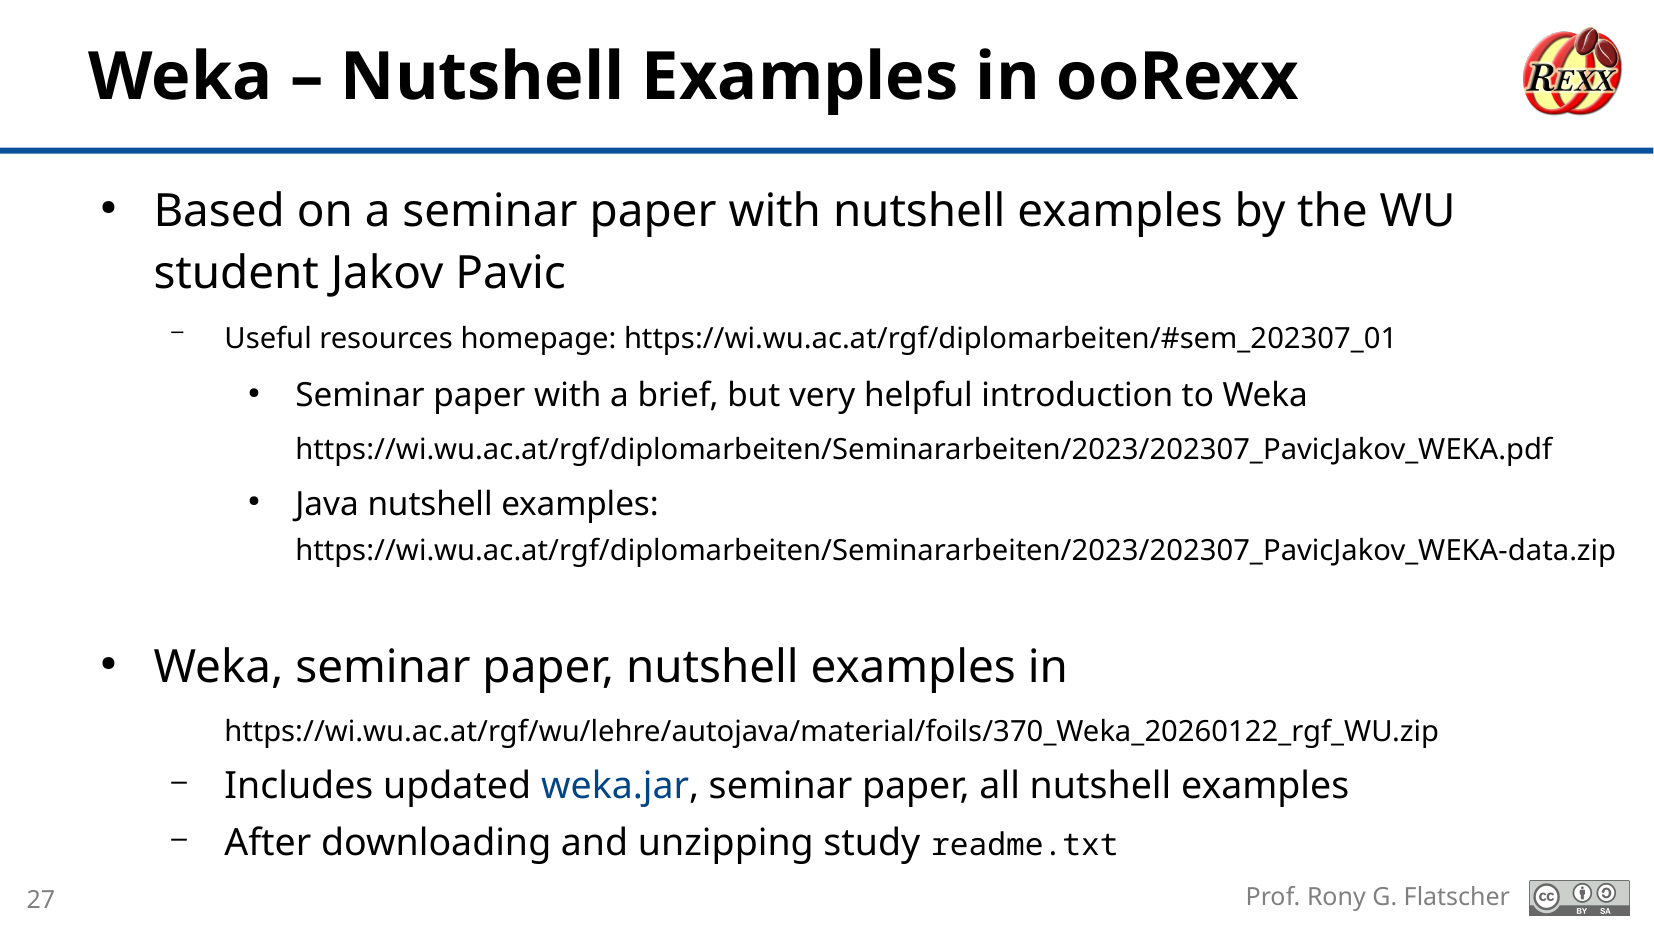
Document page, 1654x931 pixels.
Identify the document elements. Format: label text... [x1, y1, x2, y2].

title Weka – Nutshell Examples in ooRexx [29, 0, 1654, 148]
list Based on a seminar paper with nutshell examples by the WU student Jakov Pavic Useful resources homepage: https://wi.wu.ac.at/rgf/diplomarbeiten/#sem_202307_01 Seminar paper with a brief, but very helpful introduction to Weka https://wi.wu.ac.at/rgf/diplomarbeiten/Seminararbeiten/2023/202307_PavicJakov_WEKA.pdf Java nutshell examples: https://wi.wu.ac.at/rgf/diplomarbeiten/Seminararbeiten/2023/202307_PavicJakov_WEKA-data.zip Weka, seminar paper, nutshell examples in https://wi.wu.ac.at/rgf/wu/lehre/autojava/material/foils/370_Weka_20260122_rgf_WU.zip Includes updated weka.jar, seminar paper, all nutshell examples After downloading and unzipping study readme.txt [82, 177, 1631, 857]
